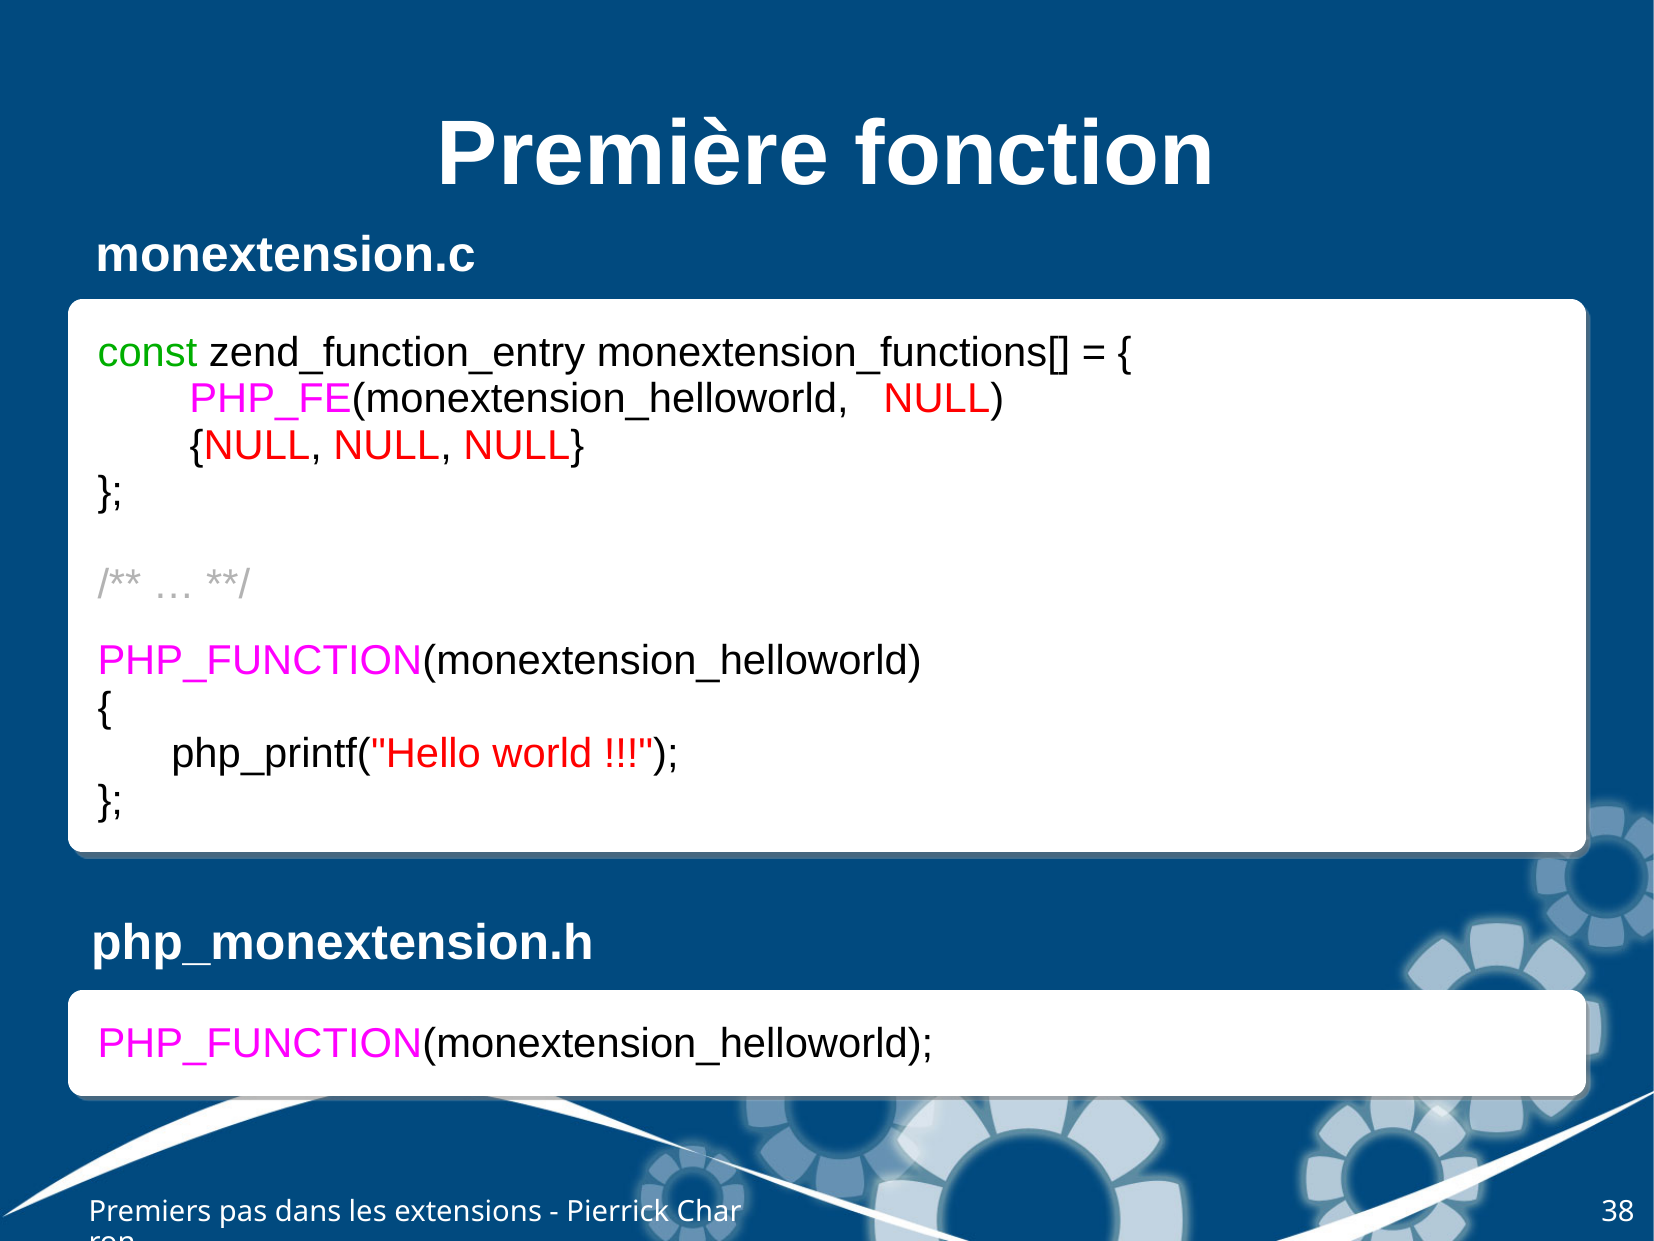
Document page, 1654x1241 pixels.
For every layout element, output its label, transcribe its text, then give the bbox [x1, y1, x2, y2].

list PHP_FUNCTION(monextension_helloworld); [82, 1004, 1571, 1081]
text_box php_monextension.h [76, 907, 609, 978]
picture [0, 0, 1654, 1241]
title Première fonction [82, 49, 1571, 257]
text_box monextension.c [80, 218, 491, 290]
list const zend_function_entry monextension_functions[] = { PHP_FE(monextension_helloworld, NULL) {NULL, NULL, NULL} }; /** … **/ PHP_FUNCTION(monextension_helloworld) { php_printf("Hello world !!!"); }; [82, 313, 1571, 838]
